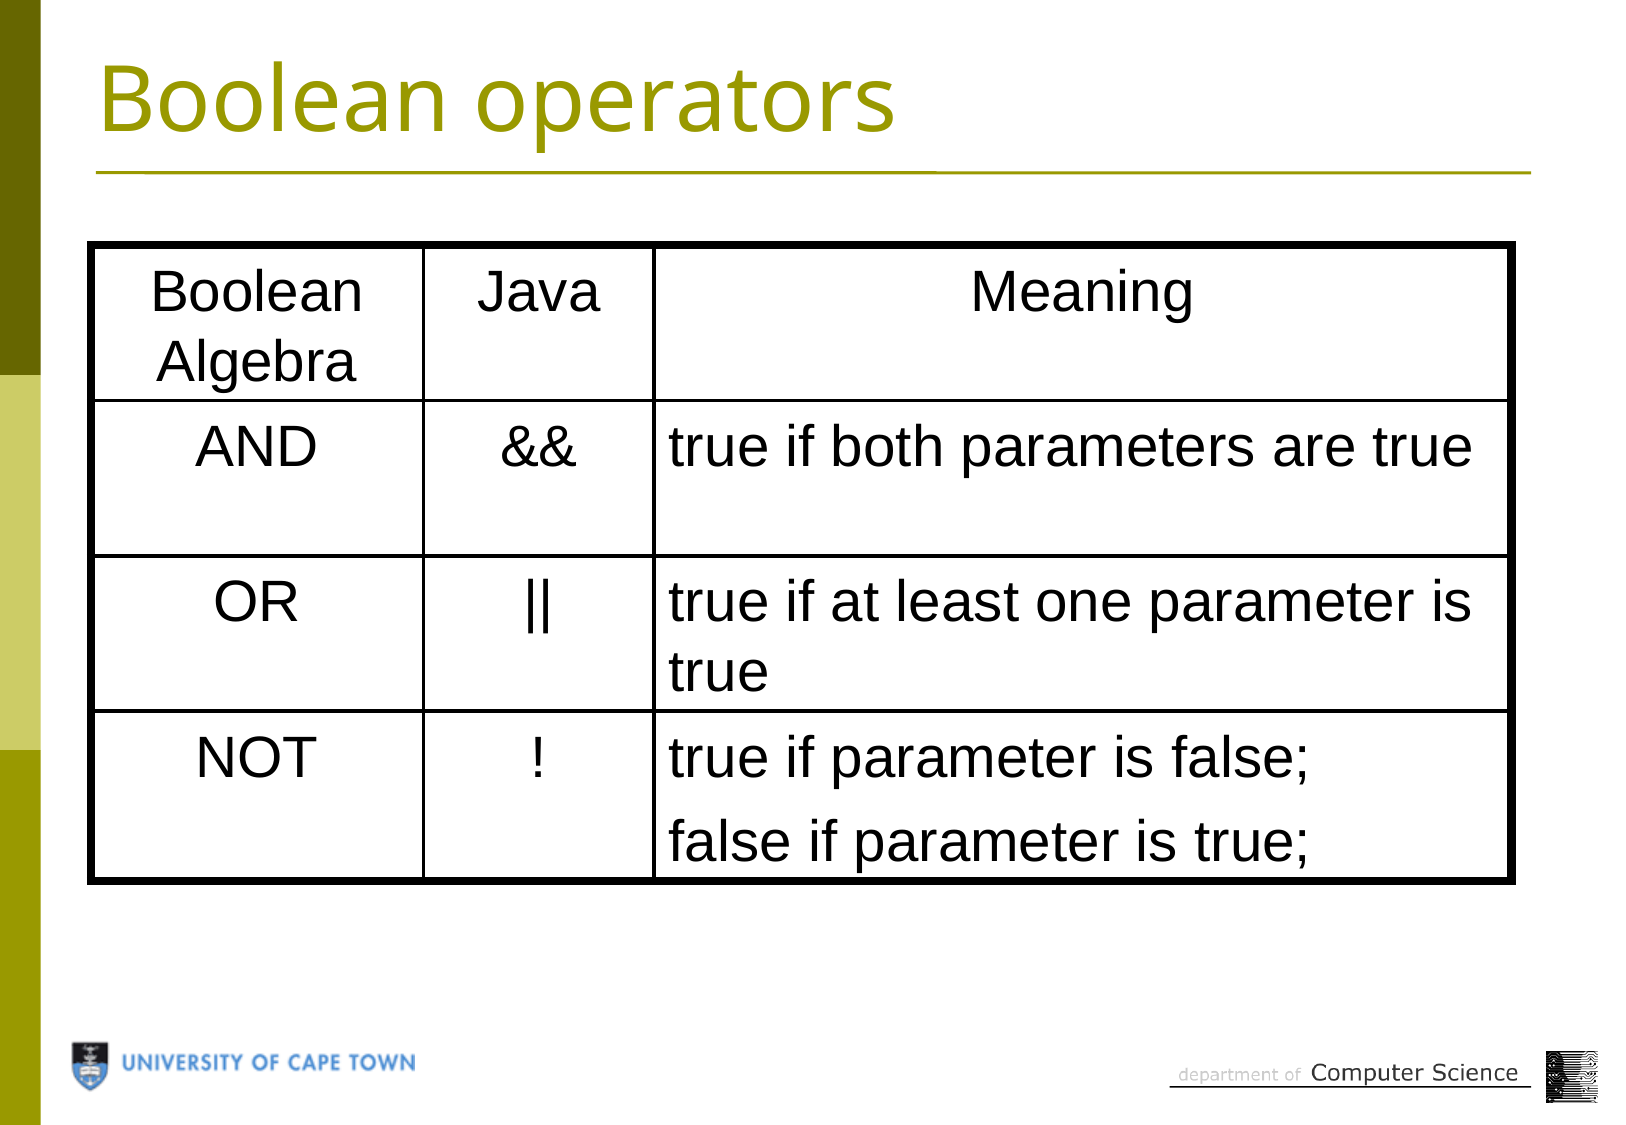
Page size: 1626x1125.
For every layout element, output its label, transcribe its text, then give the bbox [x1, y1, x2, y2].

table_header Java [425, 249, 652, 399]
title Boolean operators [81, 21, 1543, 180]
table_cell ! [425, 713, 652, 877]
table_cell true if at least one parameter is true [656, 558, 1507, 709]
table_cell AND [95, 402, 422, 554]
table_cell || [425, 558, 652, 709]
table_header Meaning [656, 249, 1507, 399]
table_cell NOT [95, 713, 422, 877]
table_cell true if parameter is false; false if parameter is true; [656, 713, 1507, 877]
picture [61, 1024, 415, 1103]
picture [1546, 1051, 1598, 1103]
table_cell && [425, 402, 652, 554]
picture [1169, 1043, 1532, 1091]
table_header Boolean Algebra [95, 249, 422, 399]
table_cell true if both parameters are true [656, 402, 1507, 554]
table_cell OR [95, 558, 422, 709]
